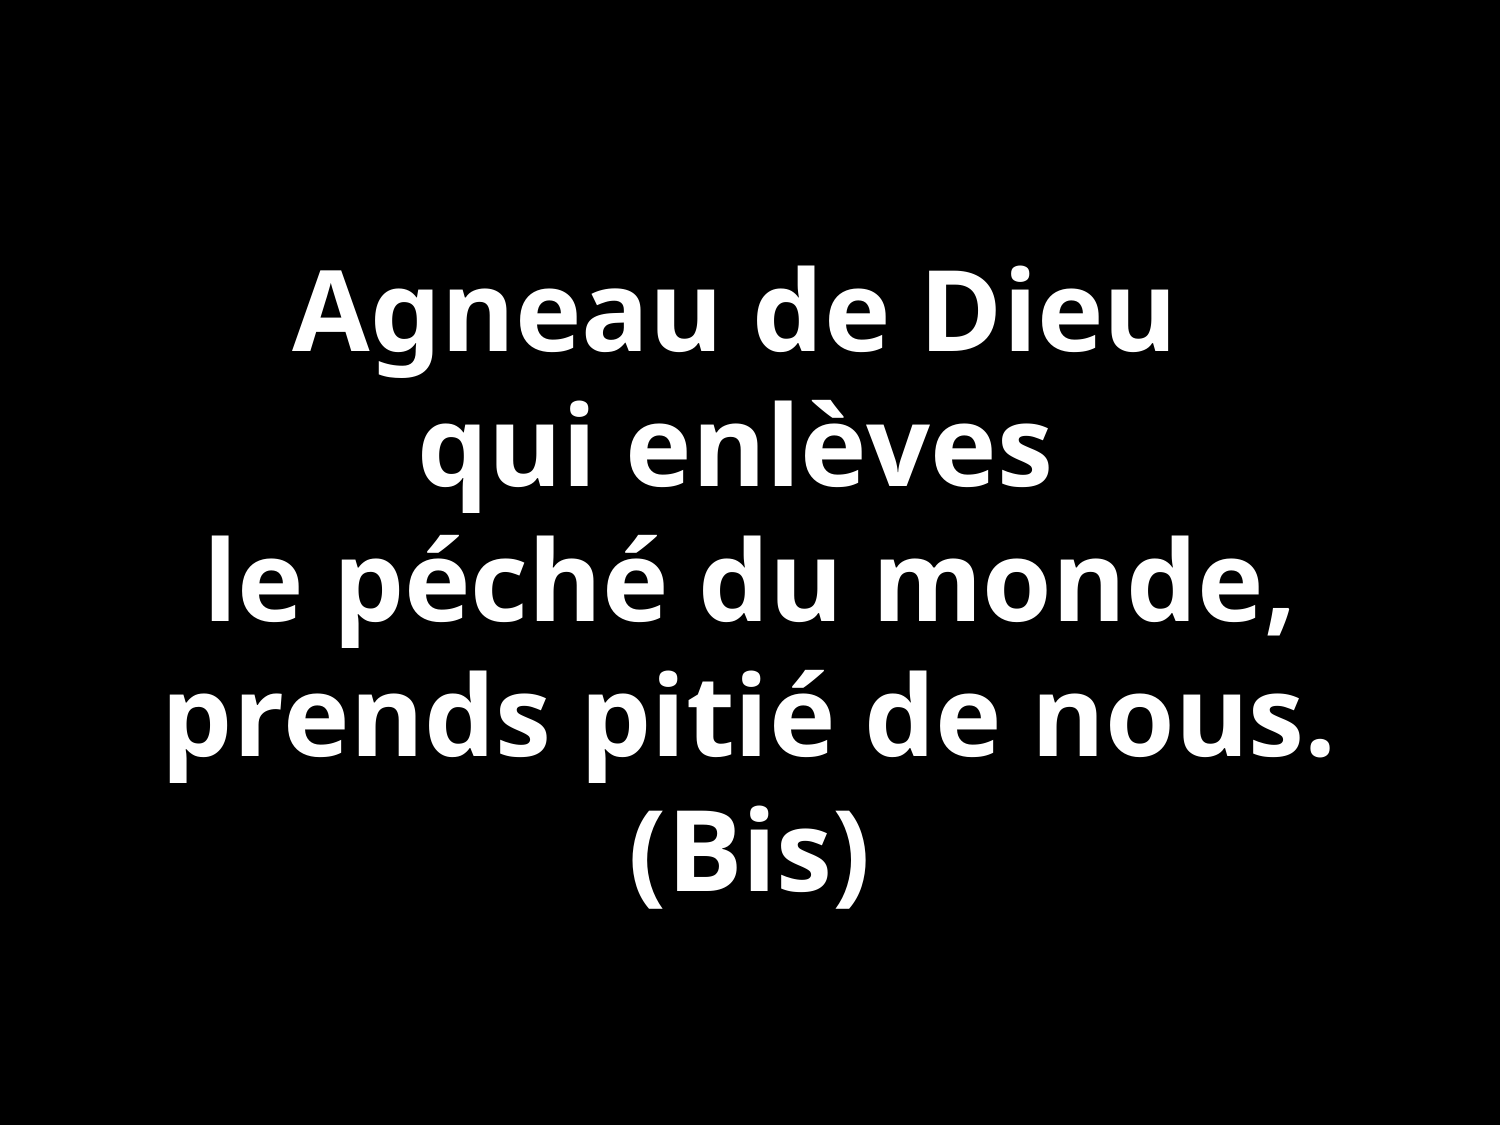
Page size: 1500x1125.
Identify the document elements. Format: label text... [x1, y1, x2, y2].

text_box Agneau de Dieu qui enlèves le péché du monde, prends pitié de nous. (Bis) [0, 314, 1500, 839]
